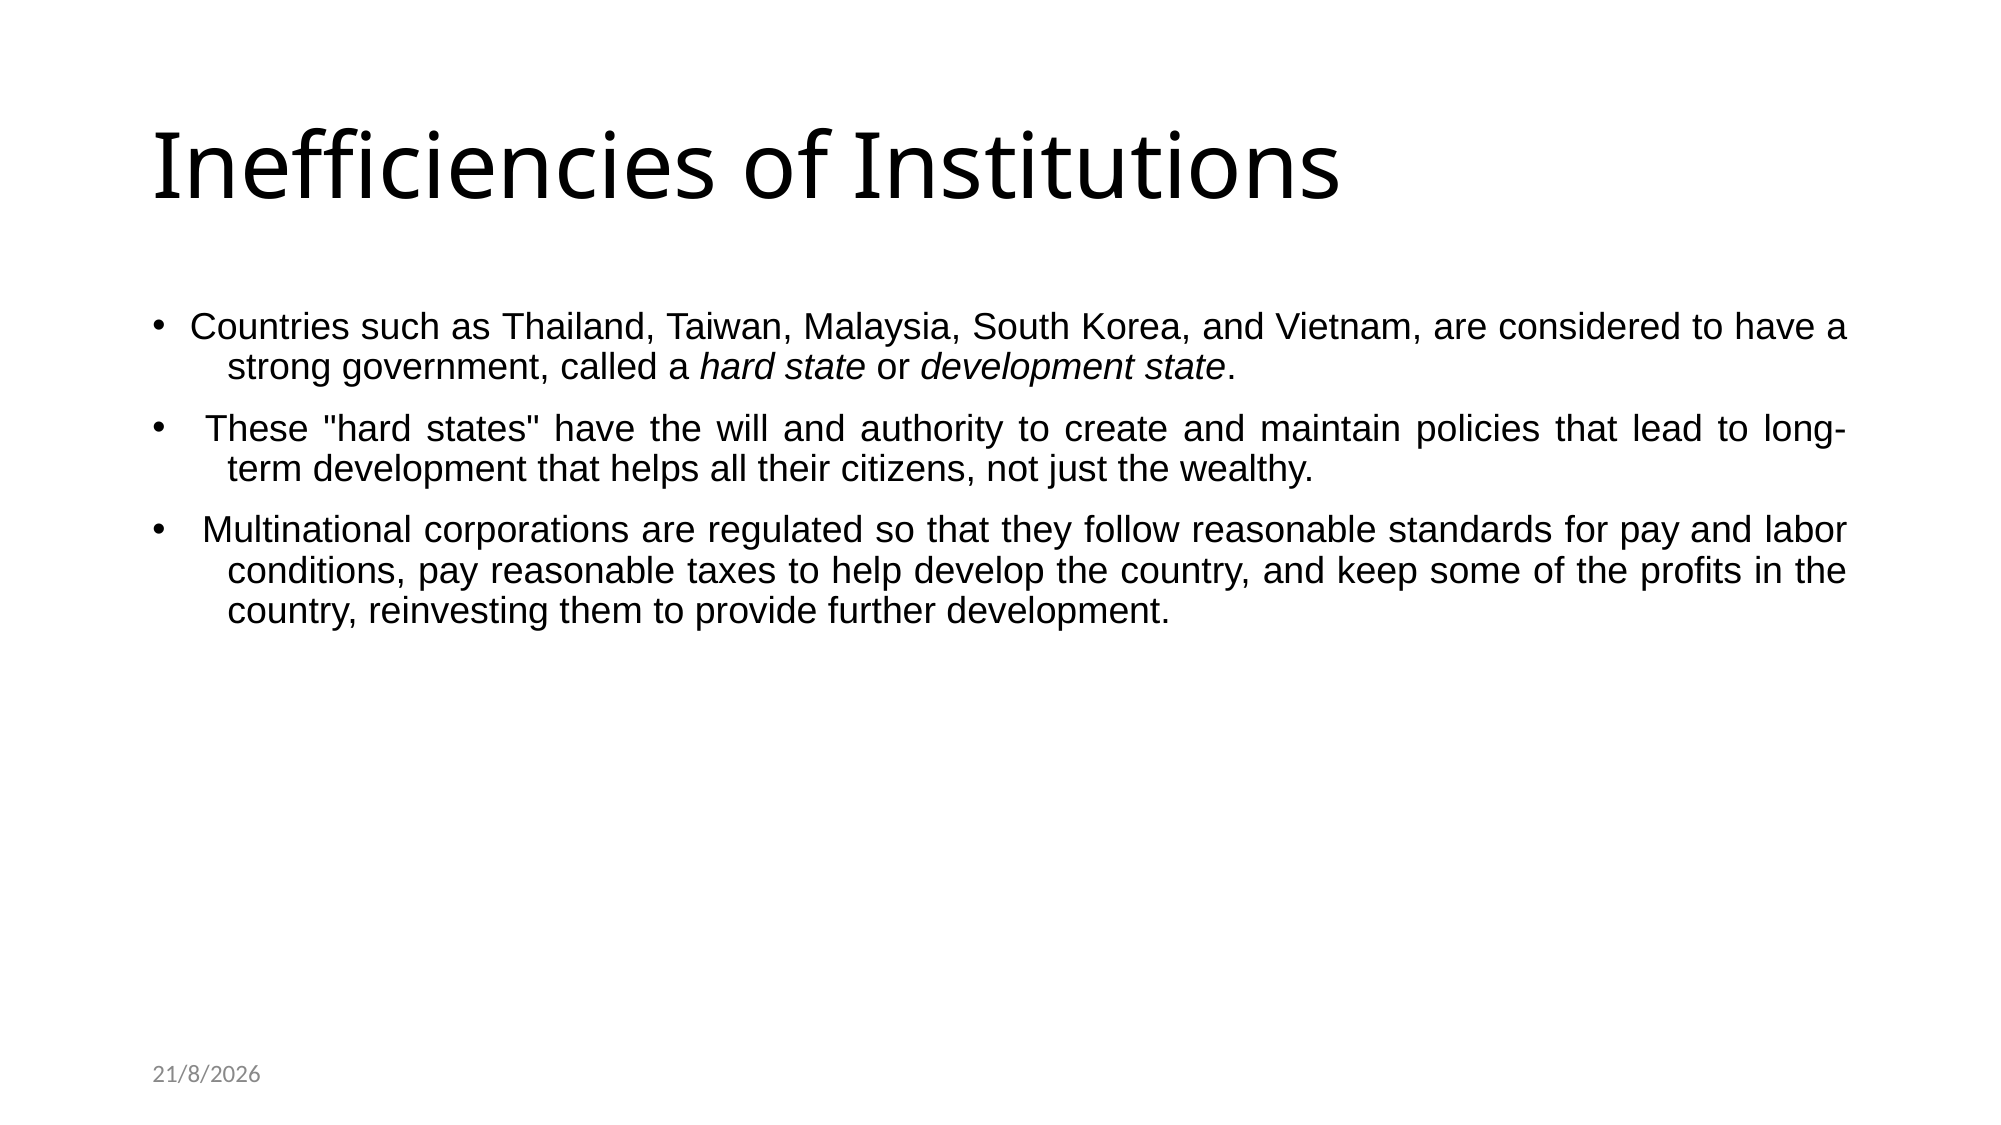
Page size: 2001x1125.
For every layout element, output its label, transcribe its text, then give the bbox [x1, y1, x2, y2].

title Inefficiencies of Institutions [137, 59, 1863, 278]
list Countries such as Thailand, Taiwan, Malaysia, South Korea, and Vietnam, are considered to have a strong government, called a hard state or development state. These "hard states" have the will and authority to create and maintain policies that lead to long-term development that helps all their citizens, not just the wealthy. Multinational corporations are regulated so that they follow reasonable standards for pay and labor conditions, pay reasonable taxes to help develop the country, and keep some of the profits in the country, reinvesting them to provide further development. [137, 299, 1863, 1014]
text_box 15/3/2022 [137, 1042, 588, 1103]
